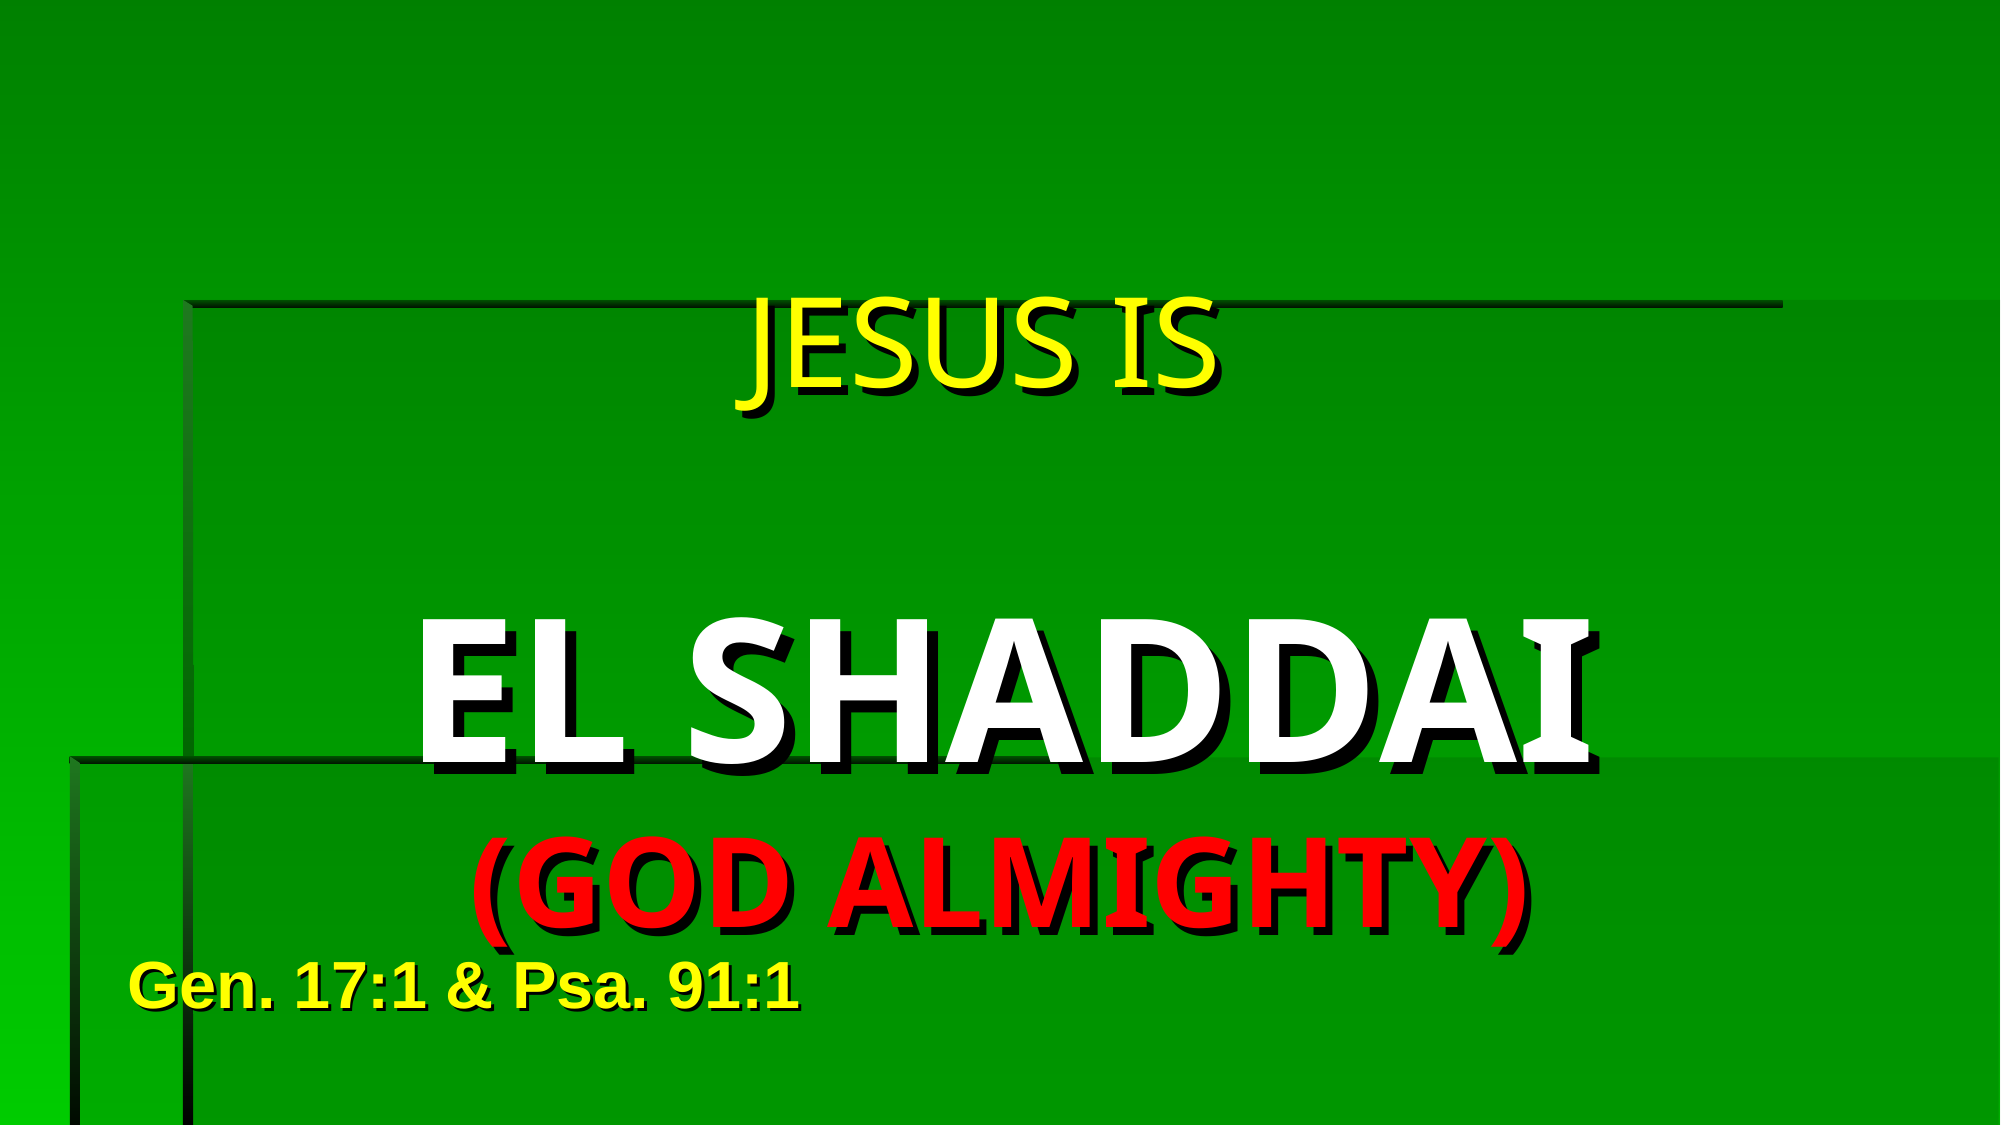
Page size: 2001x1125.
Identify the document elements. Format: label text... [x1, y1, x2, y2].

list Gen. 17:1 & Psa. 91:1 [0, 0, 2000, 1125]
